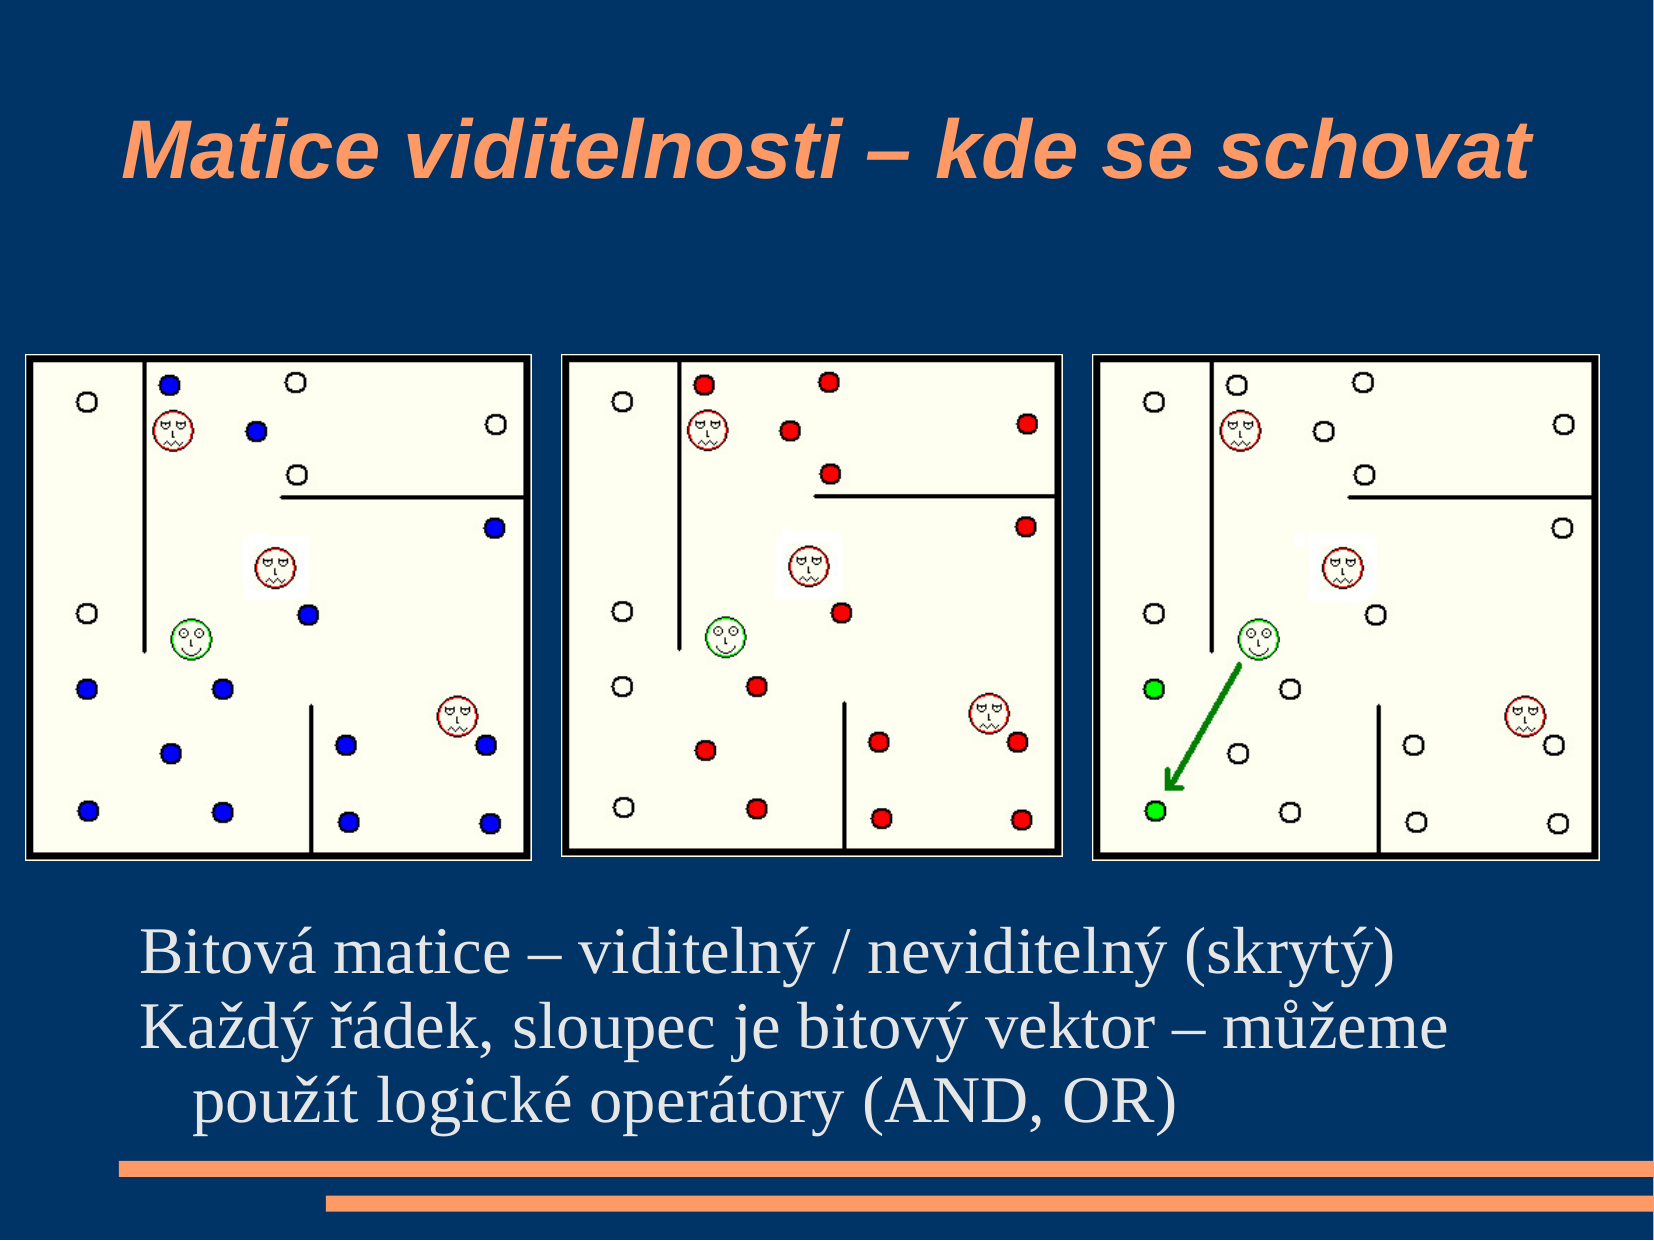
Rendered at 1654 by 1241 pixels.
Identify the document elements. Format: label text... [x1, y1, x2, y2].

picture [1092, 354, 1600, 861]
title Matice viditelnosti – kde se schovat [121, 46, 1534, 254]
picture [561, 354, 1063, 857]
picture [25, 354, 532, 861]
list Bitová matice – viditelný / neviditelný (skrytý) Každý řádek, sloupec je bitový vektor – můžeme použít logické operátory (AND, OR) [121, 322, 1561, 1137]
